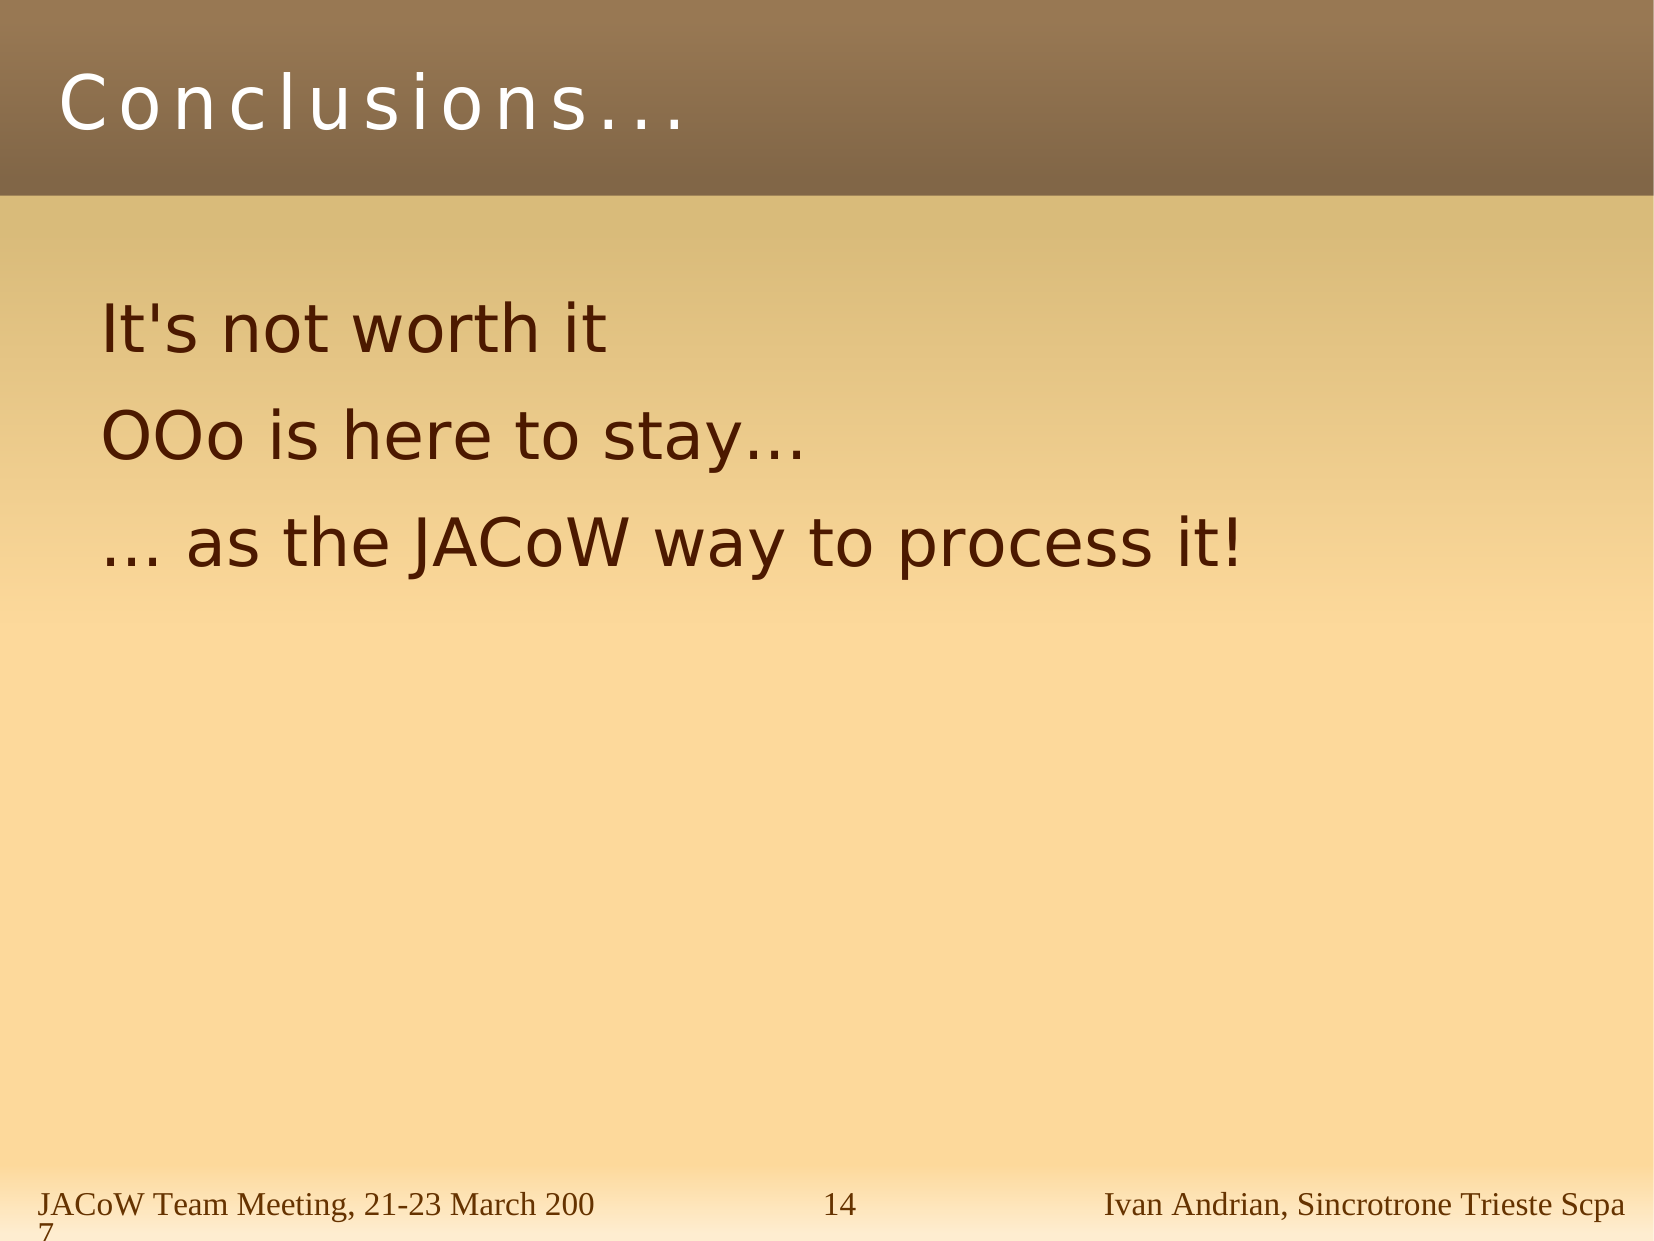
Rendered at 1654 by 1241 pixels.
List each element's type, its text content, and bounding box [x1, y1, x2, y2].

picture [0, 0, 1654, 1241]
title Conclusions... [59, 29, 1595, 178]
list It's not worth it OOo is here to stay... ... as the JACoW way to process it! [82, 290, 1571, 1109]
